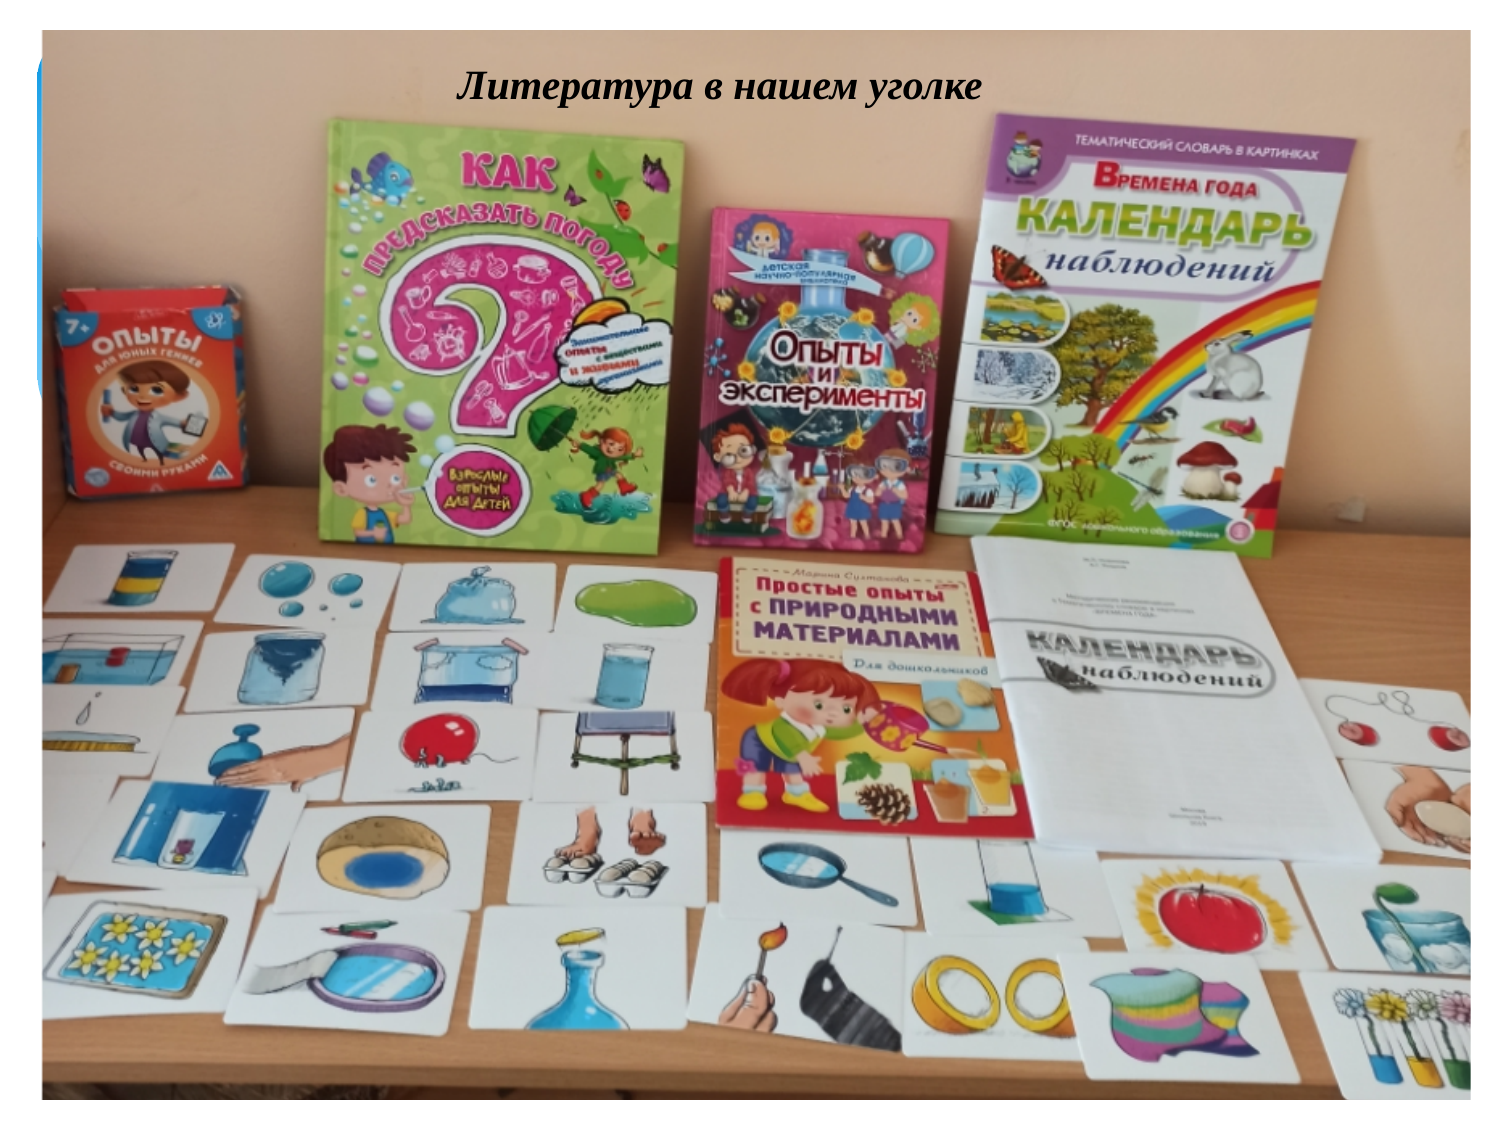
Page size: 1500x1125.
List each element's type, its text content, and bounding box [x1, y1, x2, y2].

text_box Литература в нашем уголке [324, 54, 1117, 116]
picture [40, 30, 1471, 1100]
